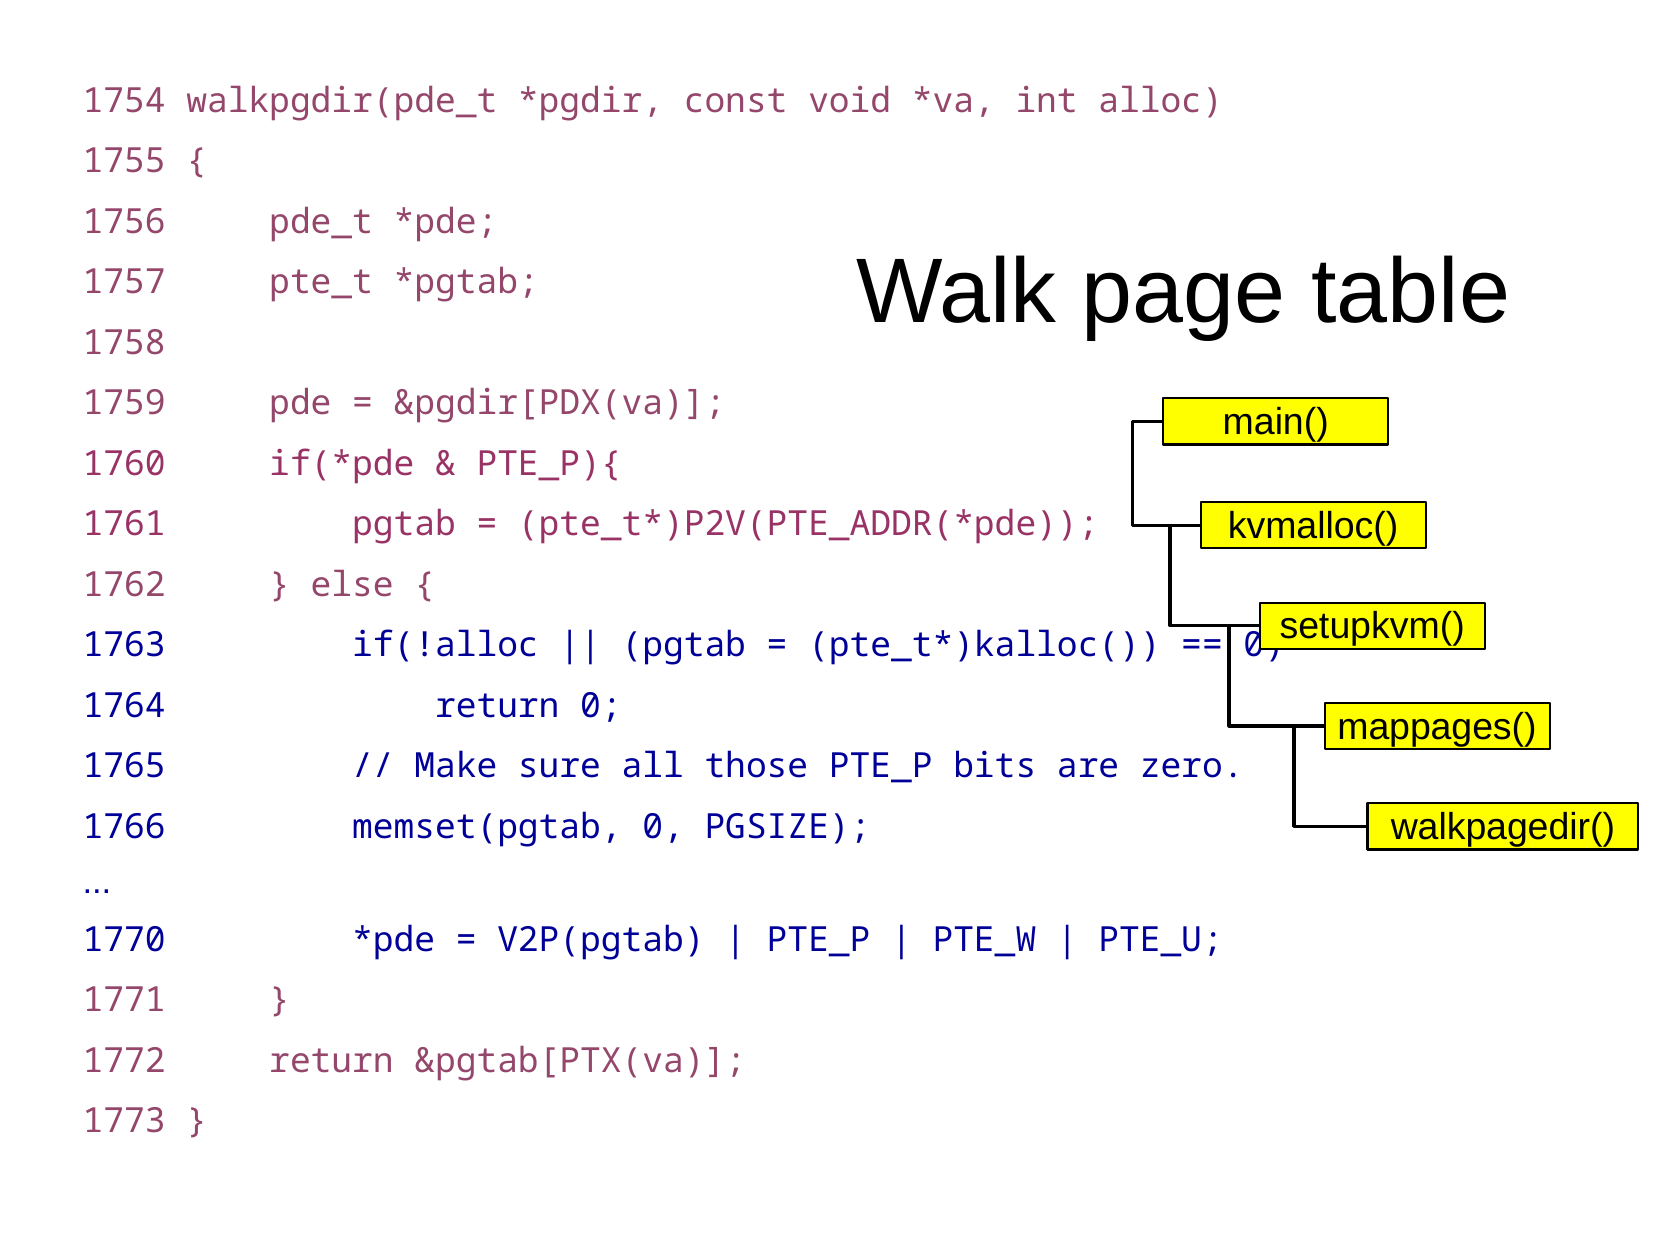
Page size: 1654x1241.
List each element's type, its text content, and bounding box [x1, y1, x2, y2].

text_box main() [1163, 398, 1389, 445]
text_box mappages() [1324, 702, 1550, 750]
text_box walkpagedir() [1367, 803, 1639, 850]
title Walk page table [791, 187, 1576, 395]
list 1754 walkpgdir(pde_t *pgdir, const void *va, int alloc) 1755 { 1756 pde_t *pde; 1757 pte_t *pgtab; 1758 1759 pde = &pgdir[PDX(va)]; 1760 if(*pde & PTE_P){ 1761 pgtab = (pte_t*)P2V(PTE_ADDR(*pde)); 1762 } else { 1763 if(!alloc || (pgtab = (pte_t*)kalloc()) == 0) 1764 return 0; 1765 // Make sure all those PTE_P bits are zero. 1766 memset(pgtab, 0, PGSIZE); ... 1770 *pde = V2P(pgtab) | PTE_P | PTE_W | PTE_U; 1771 } 1772 return &pgtab[PTX(va)]; 1773 } [82, 75, 1571, 1163]
text_box setupkvm() [1259, 602, 1485, 649]
text_box kvmalloc() [1200, 502, 1426, 549]
